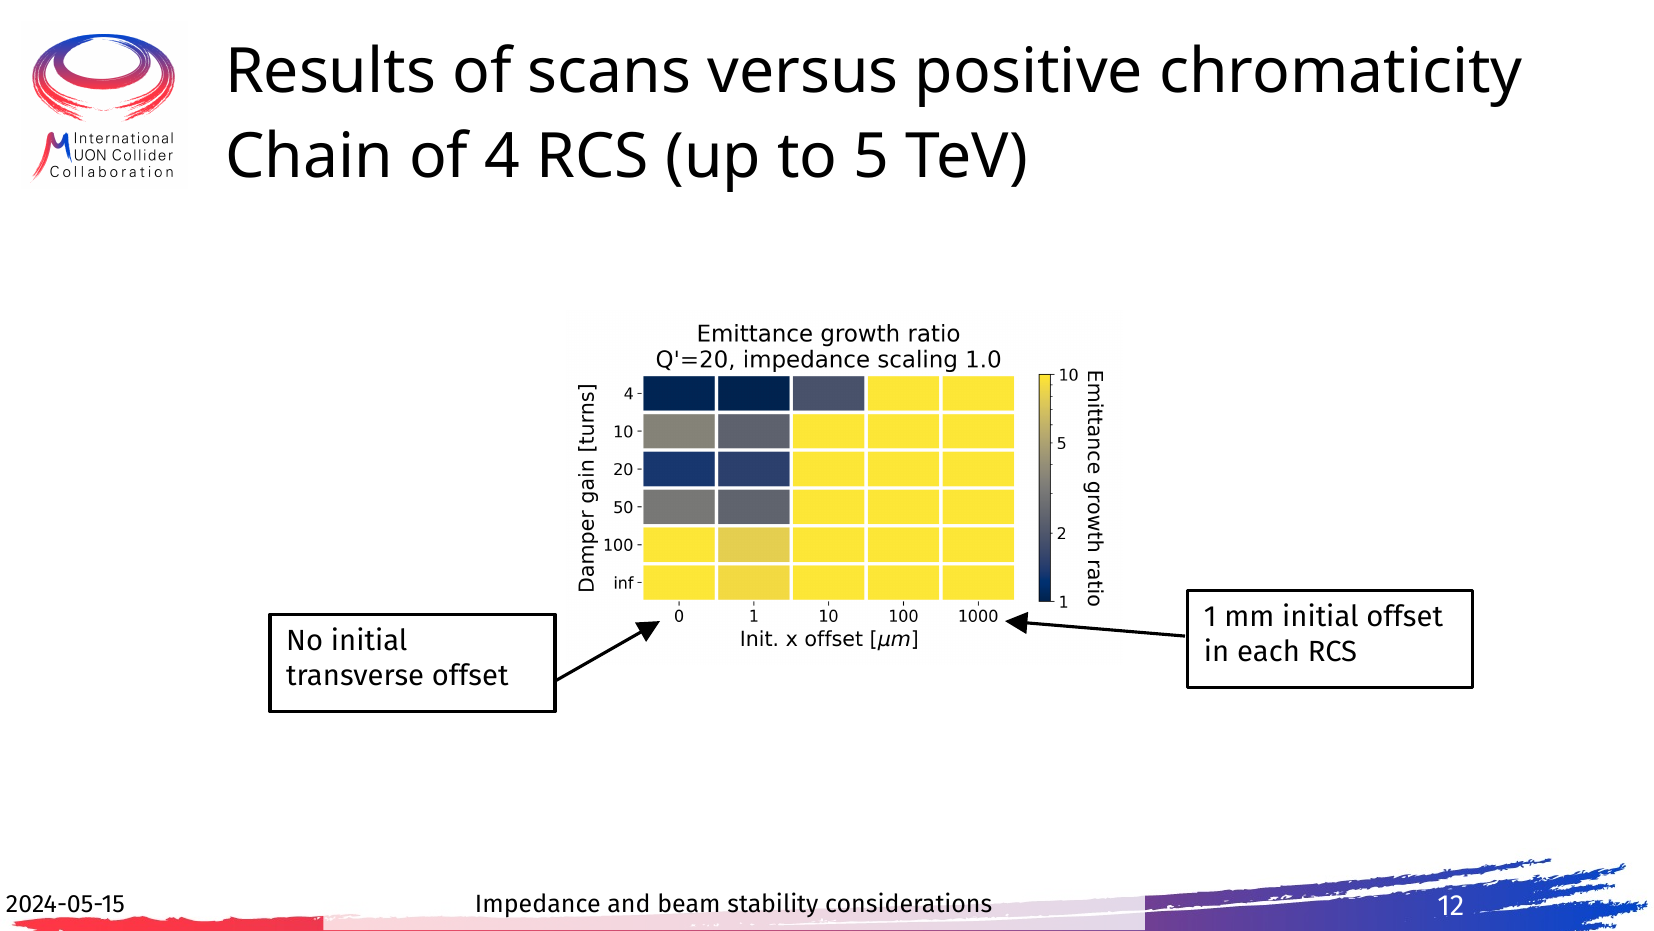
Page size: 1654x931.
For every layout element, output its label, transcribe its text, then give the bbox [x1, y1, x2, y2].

text_box 1 mm initial offset in each RCS [1187, 590, 1473, 681]
picture [0, 848, 1654, 931]
title Results of scans versus positive chromaticity Chain of 4 RCS (up to 5 TeV) [225, 25, 1571, 188]
text_box No initial transverse offset [270, 614, 556, 703]
picture [566, 310, 1123, 665]
picture [21, 21, 188, 189]
